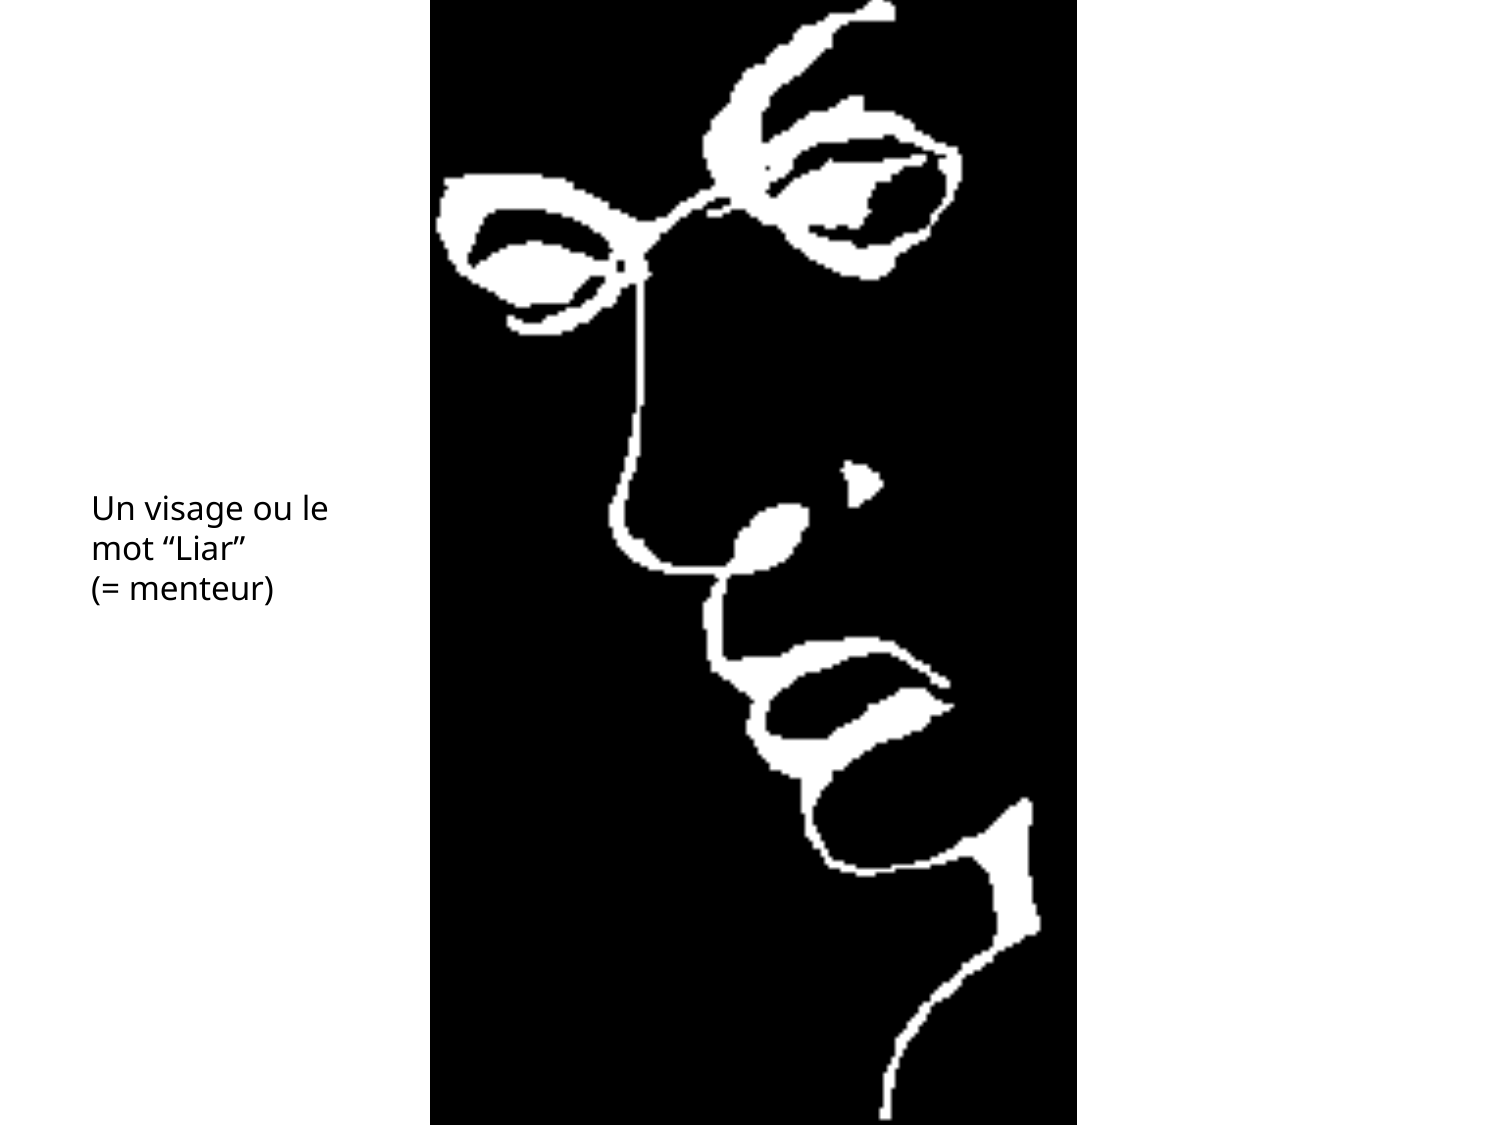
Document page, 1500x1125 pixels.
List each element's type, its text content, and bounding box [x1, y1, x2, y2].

picture [430, 0, 1077, 1125]
text_box Un visage ou le mot “Liar” (= menteur) [76, 479, 361, 615]
